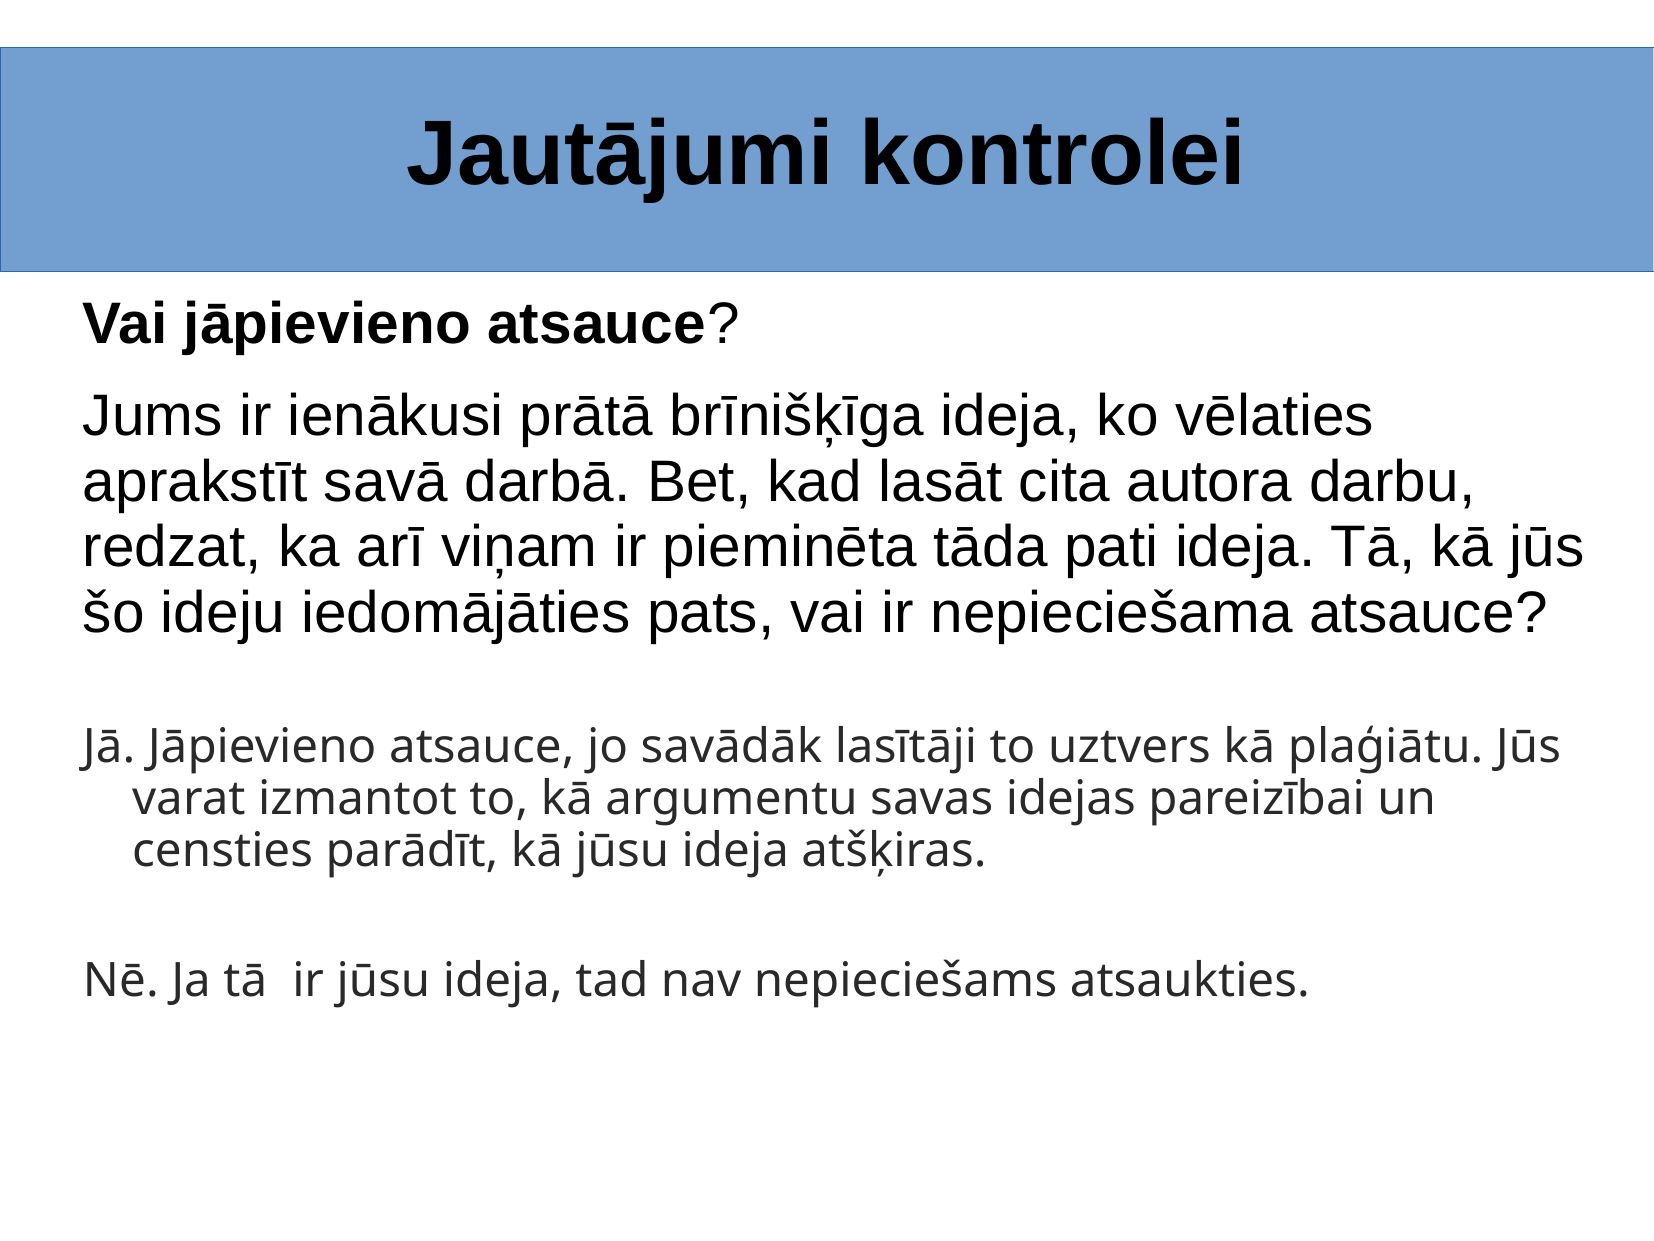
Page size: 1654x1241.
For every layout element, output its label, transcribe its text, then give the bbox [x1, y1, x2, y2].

list Vai jāpievieno atsauce? Jums ir ienākusi prātā brīnišķīga ideja, ko vēlaties aprakstīt savā darbā. Bet, kad lasāt cita autora darbu, redzat, ka arī viņam ir pieminēta tāda pati ideja. Tā, kā jūs šo ideju iedomājāties pats, vai ir nepieciešama atsauce? Jā. Jāpievieno atsauce, jo savādāk lasītāji to uztvers kā plaģiātu. Jūs varat izmantot to, kā argumentu savas idejas pareizībai un censties parādīt, kā jūsu ideja atšķiras. Nē. Ja tā ir jūsu ideja, tad nav nepieciešams atsaukties. [82, 290, 1607, 1010]
text_box [0, 47, 1654, 272]
title Jautājumi kontrolei [82, 49, 1571, 257]
